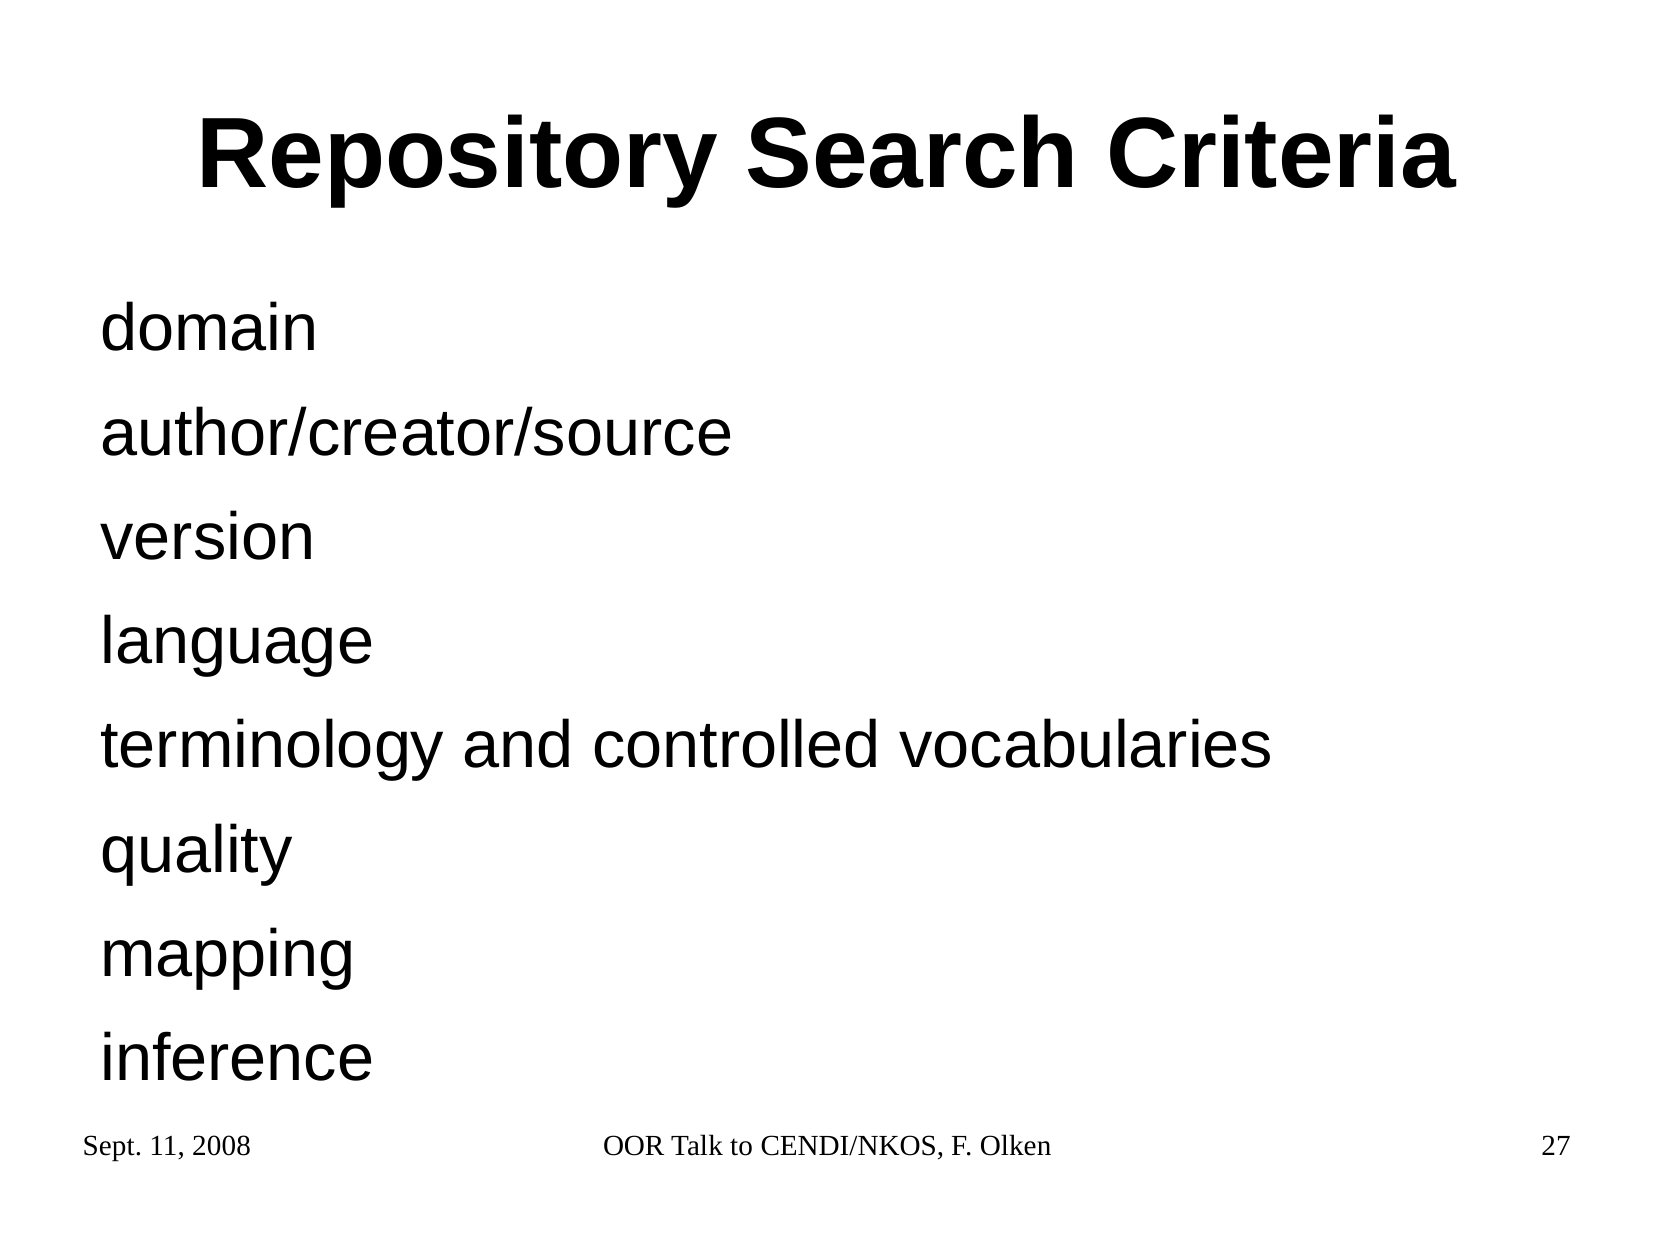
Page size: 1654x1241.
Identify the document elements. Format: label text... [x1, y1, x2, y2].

list domain author/creator/source version language terminology and controlled vocabularies quality mapping inference [82, 290, 1571, 1096]
title Repository Search Criteria [82, 56, 1571, 250]
